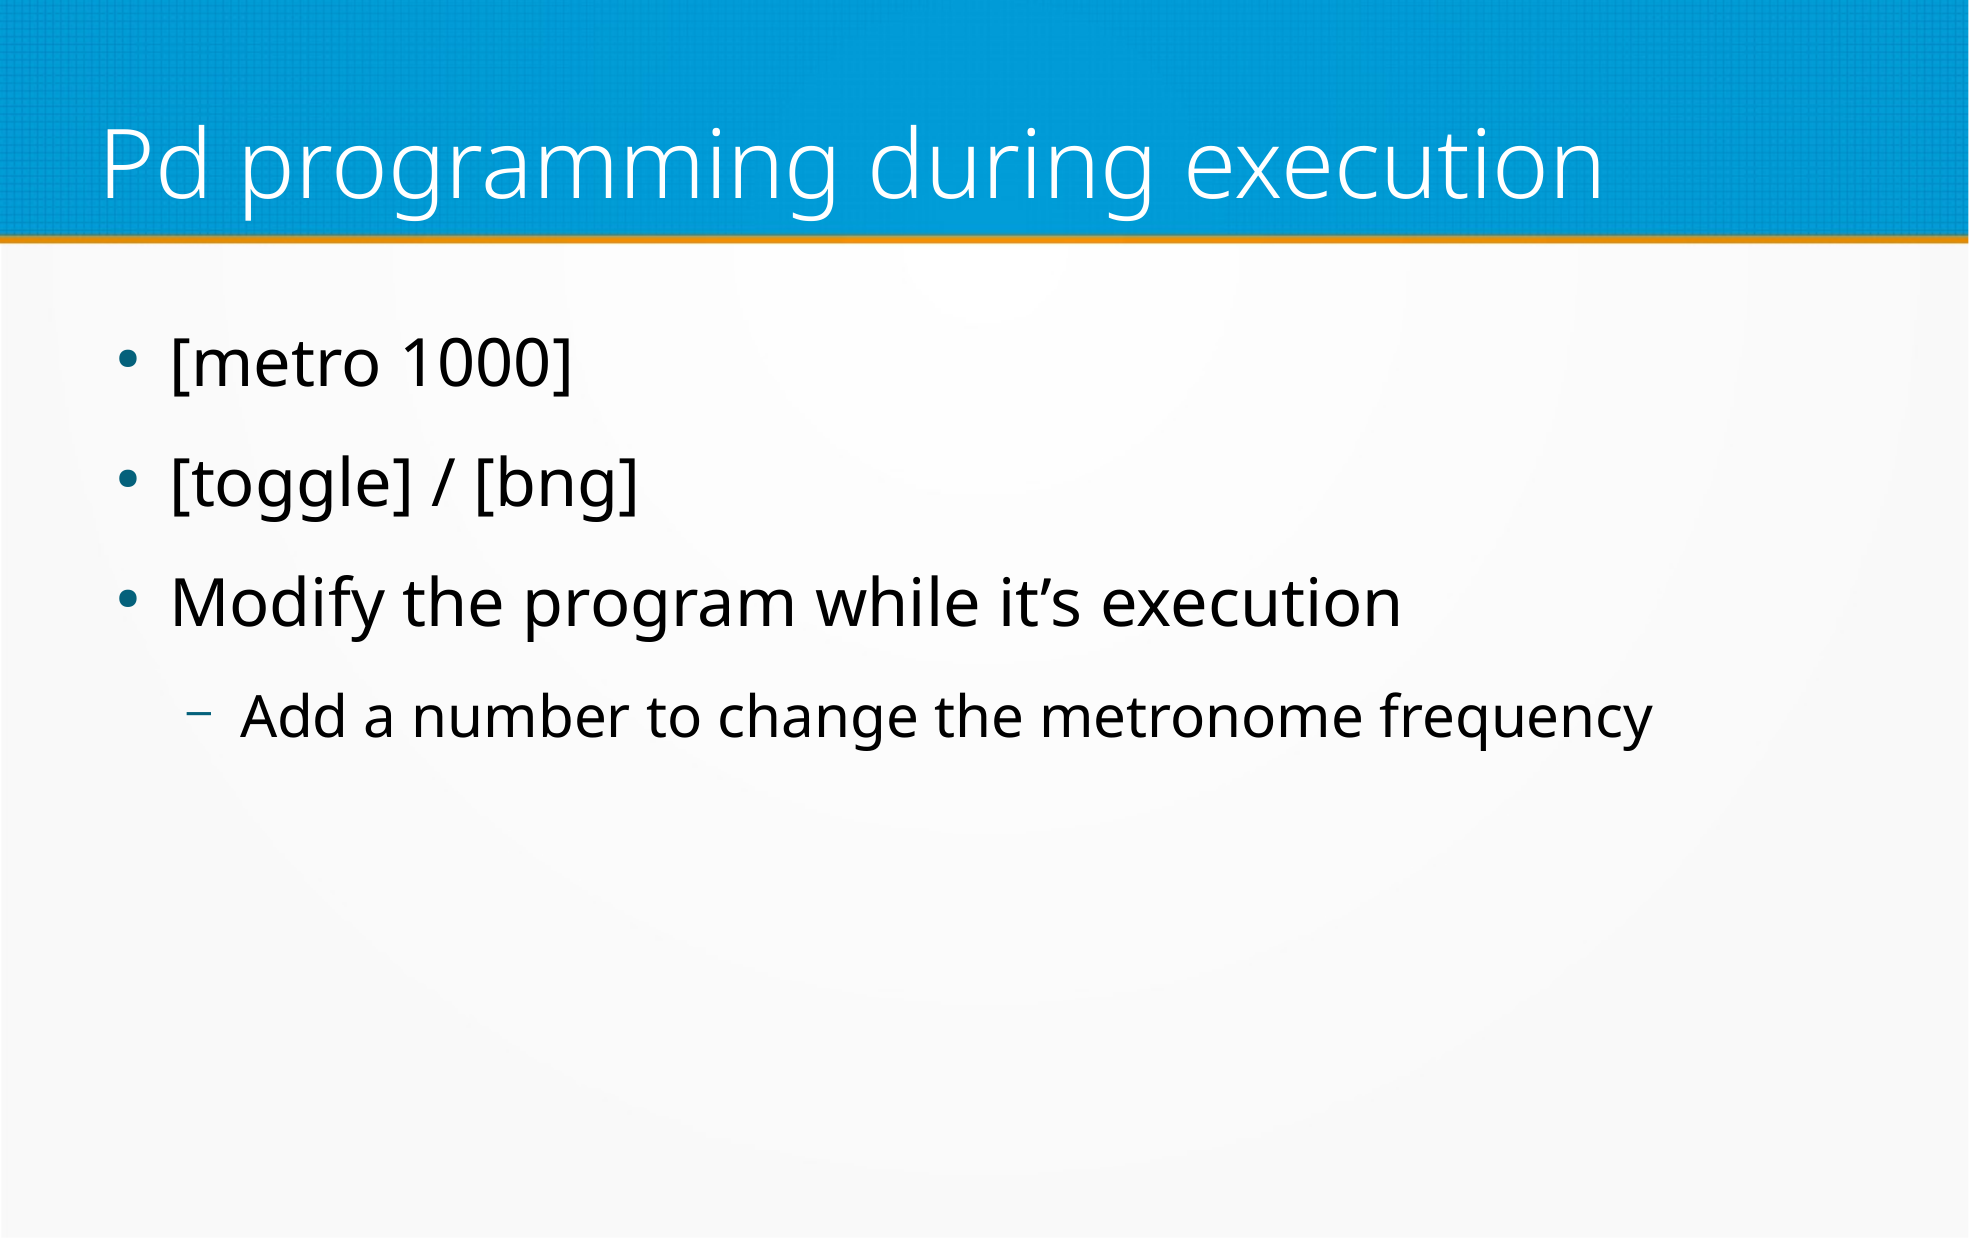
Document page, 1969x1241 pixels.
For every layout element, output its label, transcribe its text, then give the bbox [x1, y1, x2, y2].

picture [0, 233, 1969, 1241]
title Pd programming during execution [98, 19, 1870, 227]
list [metro 1000] [toggle] / [bng] Modify the program while it’s execution Add a number to change the metronome frequency [98, 315, 1861, 1081]
